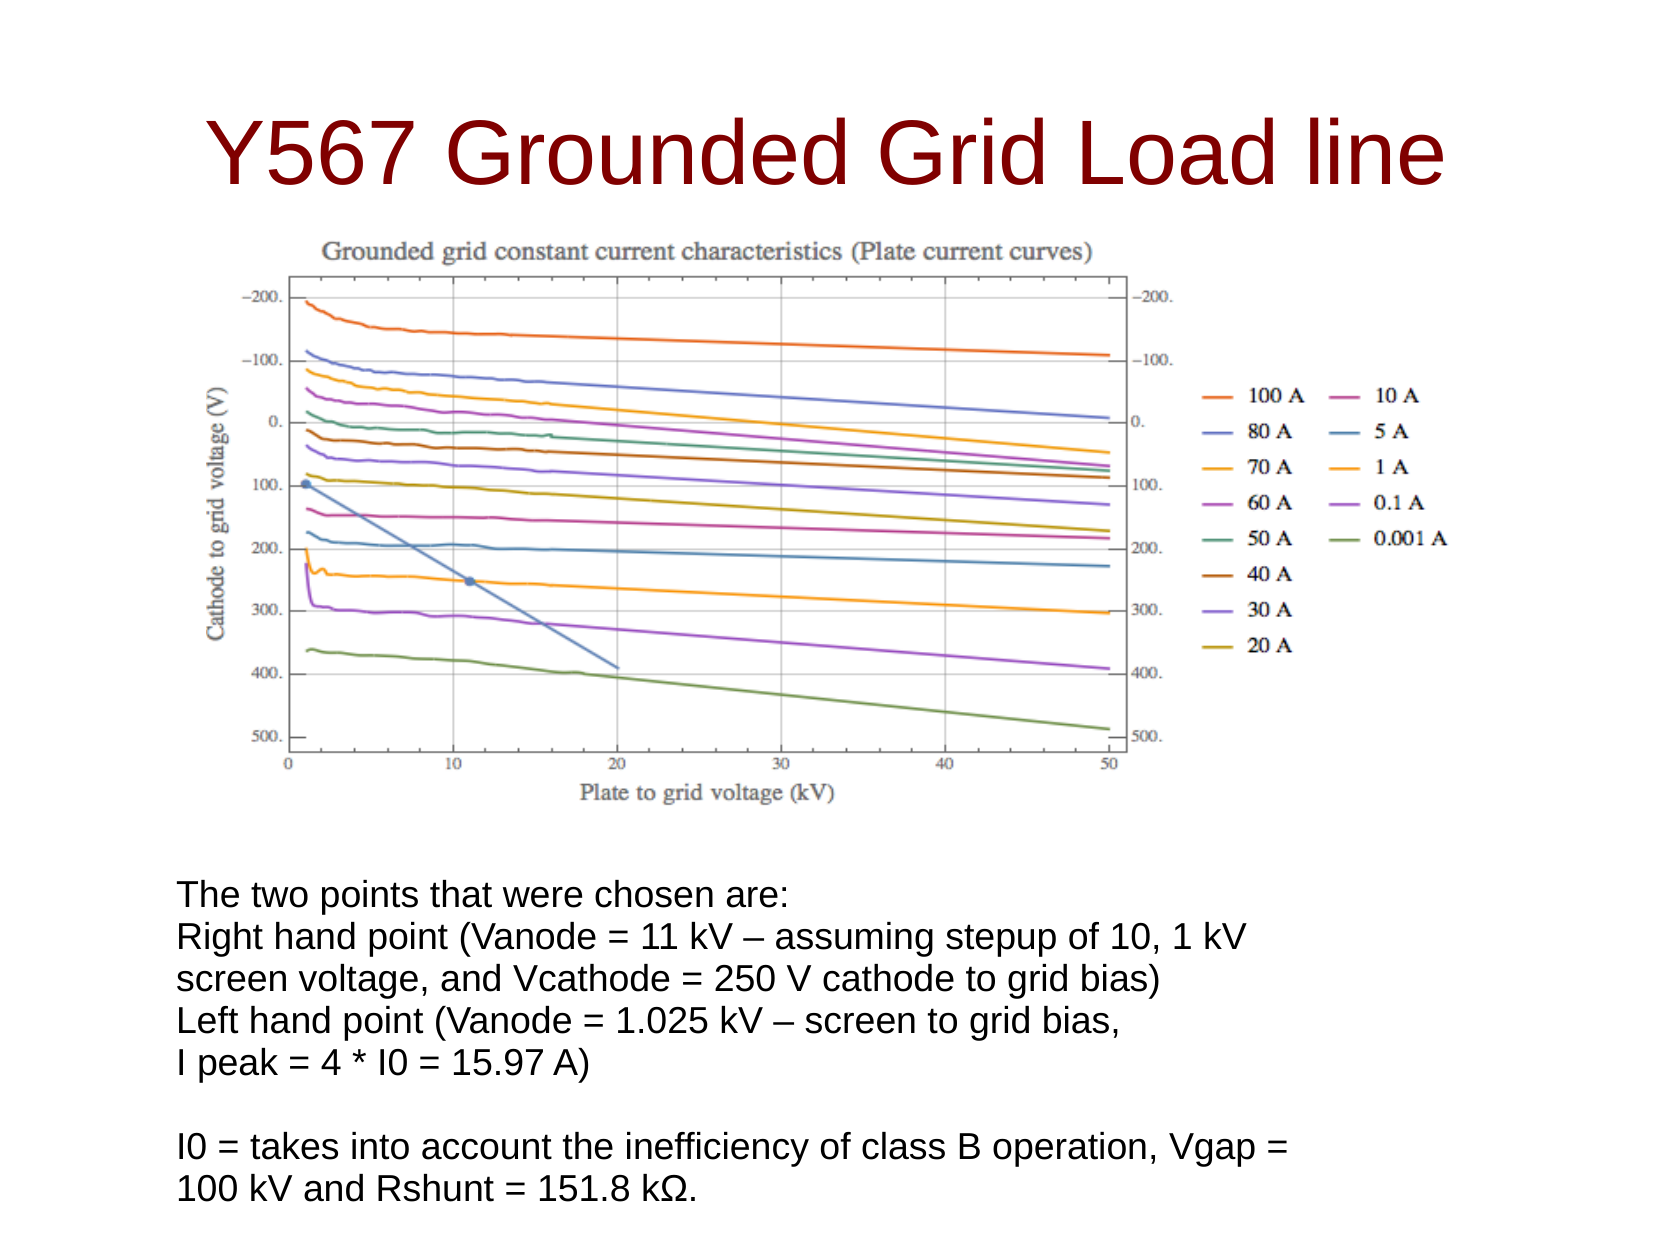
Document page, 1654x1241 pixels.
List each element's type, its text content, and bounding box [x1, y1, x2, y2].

picture [206, 239, 1456, 811]
title Y567 Grounded Grid Load line [82, 49, 1571, 257]
text_box The two points that were chosen are: Right hand point (Vanode = 11 kV – assuming stepup of 10, 1 kV screen voltage, and Vcathode = 250 V cathode to grid bias) Left hand point (Vanode = 1.025 kV – screen to grid bias, I peak = 4 * I0 = 15.97 A) I0 = takes into account the inefficiency of class B operation, Vgap = 100 kV and Rshunt = 151.8 kΩ. [161, 866, 1324, 1214]
